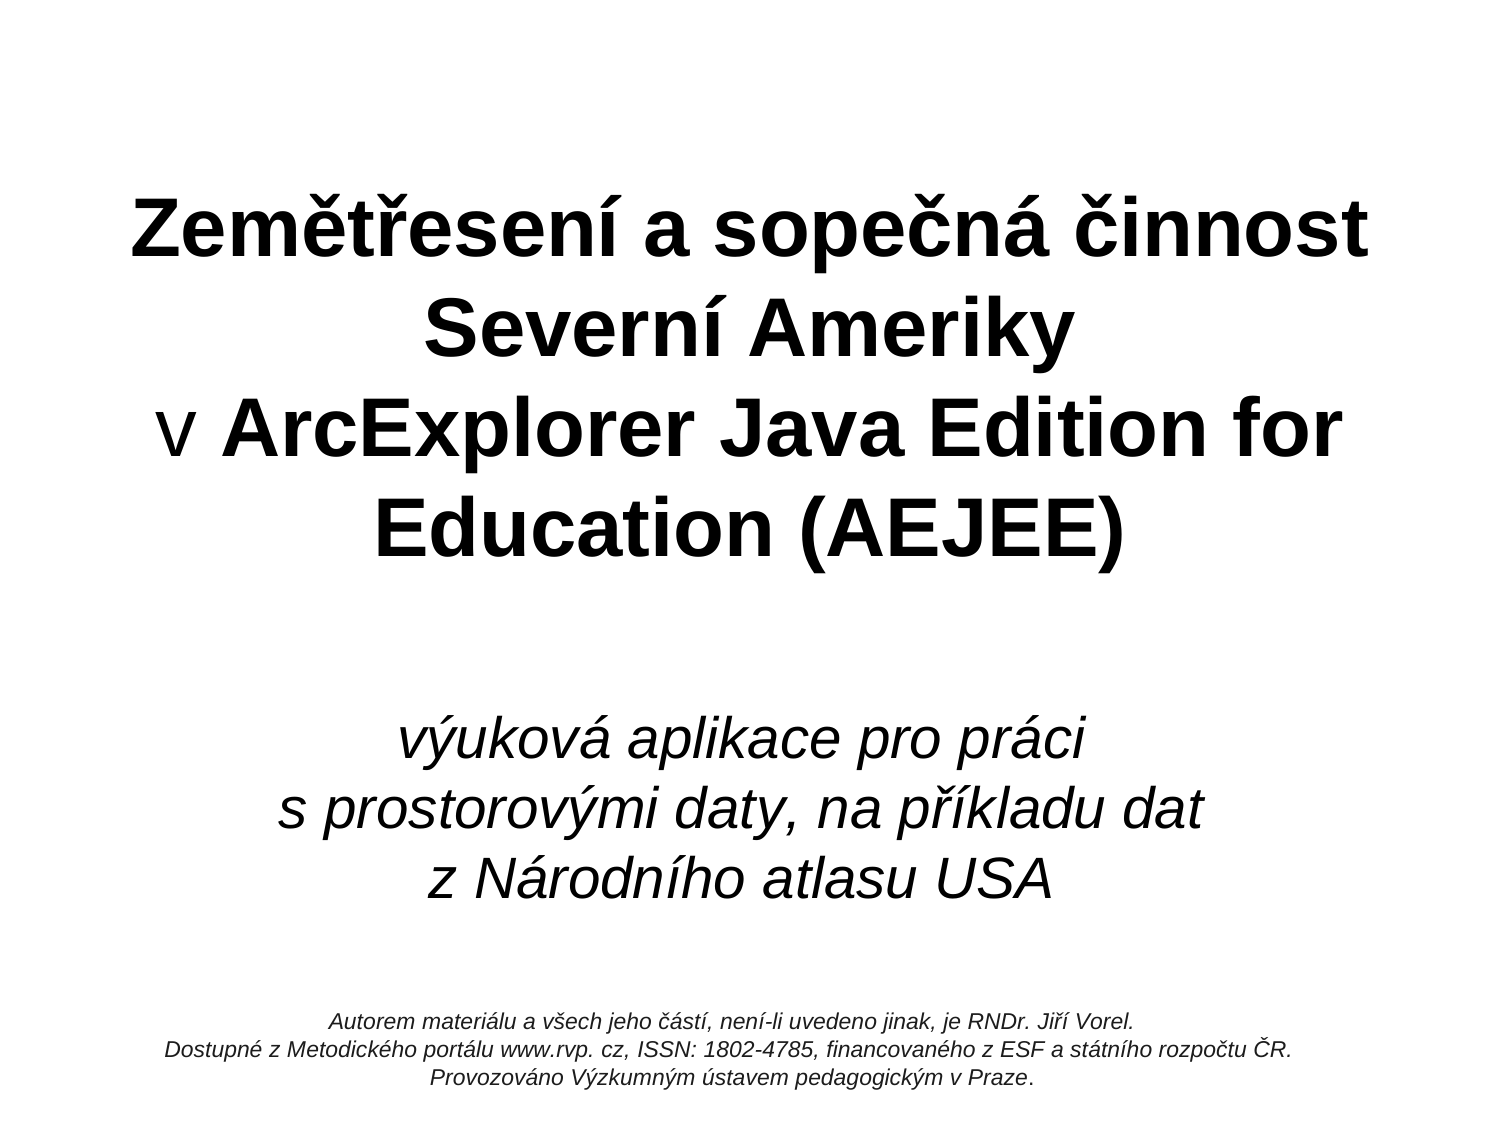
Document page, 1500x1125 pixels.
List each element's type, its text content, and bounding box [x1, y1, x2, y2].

title Zemětřesení a sopečná činnost Severní Ameriky v ArcExplorer Java Edition for Education (AEJEE) [112, 165, 1388, 582]
text_box Autorem materiálu a všech jeho částí, není-li uvedeno jinak, je RNDr. Jiří Vorel. Dostupné z Metodického portálu www.rvp. cz, ISSN: 1802-4785, financovaného z ESF a státního rozpočtu ČR. Provozováno Výzkumným ústavem pedagogickým v Praze. [100, 999, 1365, 1098]
subtitle výuková aplikace pro práci s prostorovými daty, na příkladu dat z Národního atlasu USA [225, 692, 1276, 999]
